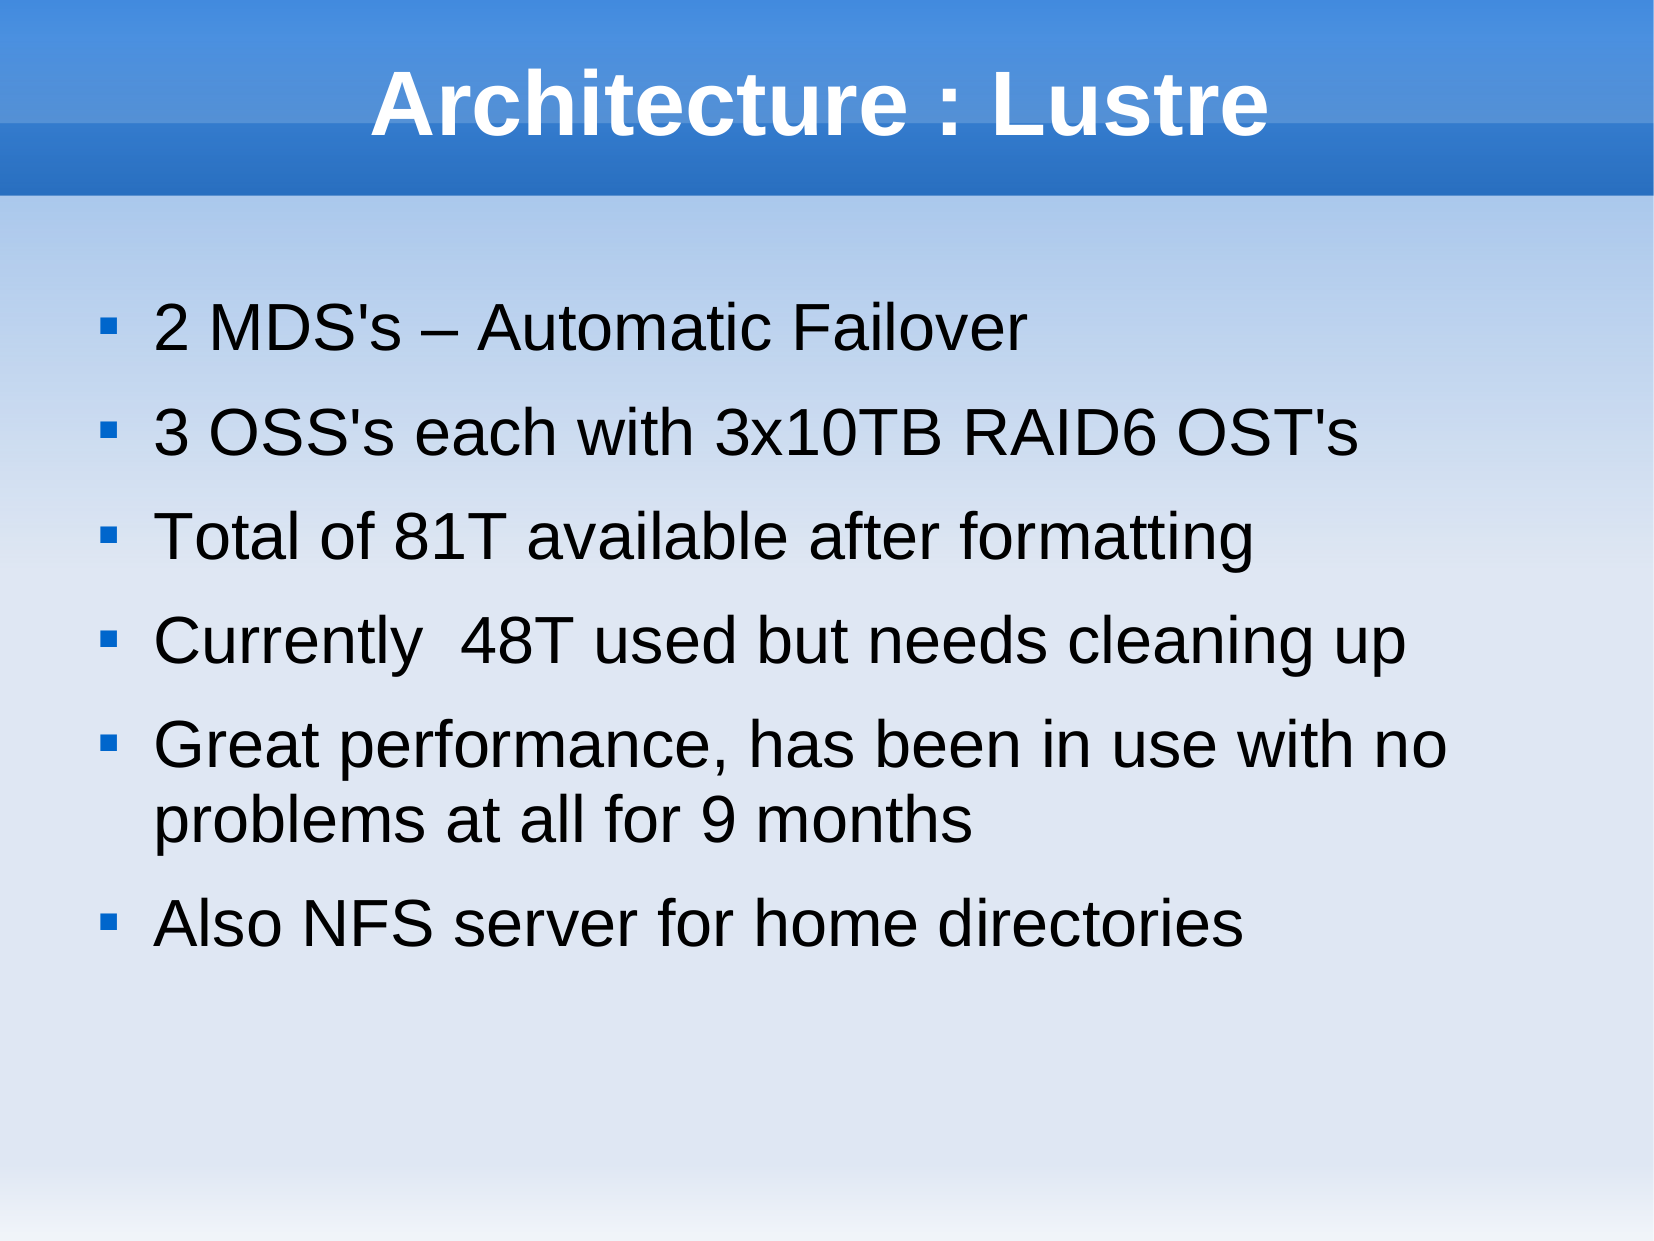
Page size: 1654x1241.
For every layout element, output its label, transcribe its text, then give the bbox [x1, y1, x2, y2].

title Architecture : Lustre [76, 0, 1565, 208]
picture [0, 0, 1654, 1241]
list 2 MDS's – Automatic Failover 3 OSS's each with 3x10TB RAID6 OST's Total of 81T available after formatting Currently 48T used but needs cleaning up Great performance, has been in use with no problems at all for 9 months Also NFS server for home directories [82, 290, 1571, 1109]
